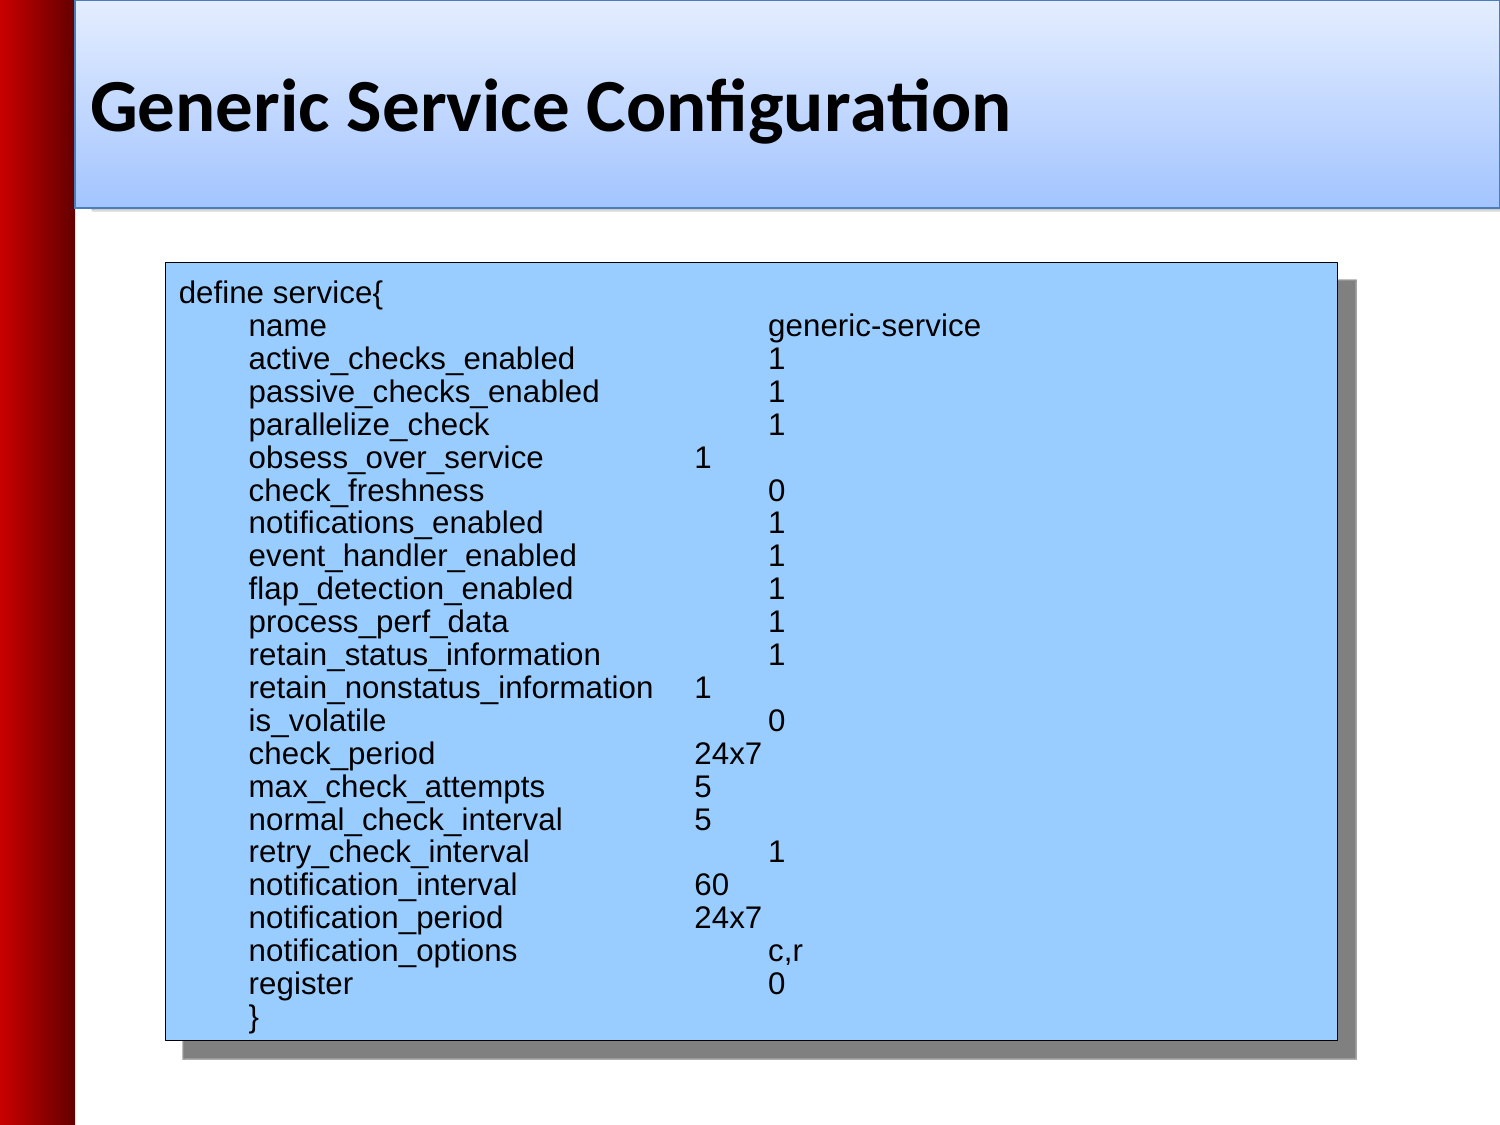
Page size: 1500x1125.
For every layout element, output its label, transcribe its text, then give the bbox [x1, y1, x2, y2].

text_box define service{ name generic-service active_checks_enabled 1 passive_checks_enabled 1 parallelize_check 1 obsess_over_service 1 check_freshness 0 notifications_enabled 1 event_handler_enabled 1 flap_detection_enabled 1 process_perf_data 1 retain_status_information 1 retain_nonstatus_information 1 is_volatile 0 check_period 24x7 max_check_attempts 5 normal_check_interval 5 retry_check_interval 1 notification_interval 60 notification_period 24x7 notification_options c,r register 0 } [165, 262, 1338, 1041]
text_box Generic Service Configuration [75, 0, 1500, 208]
